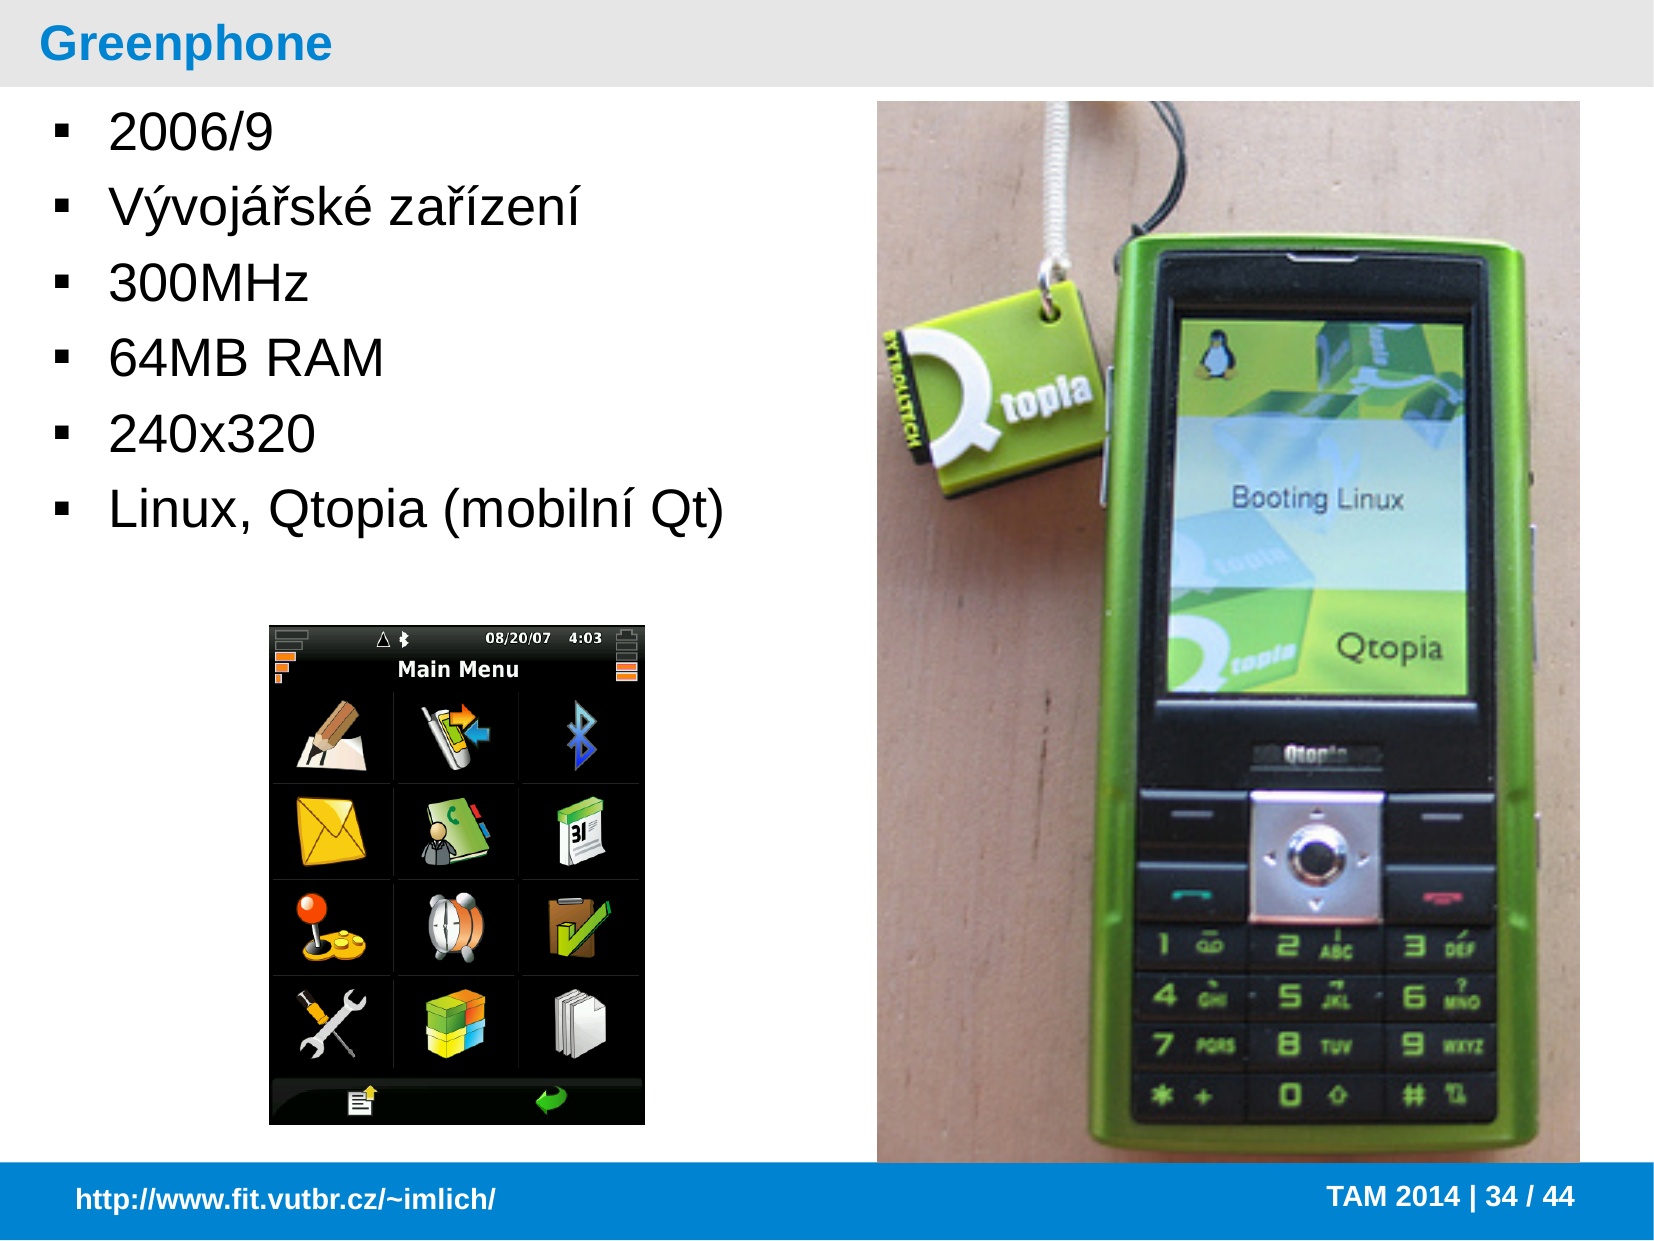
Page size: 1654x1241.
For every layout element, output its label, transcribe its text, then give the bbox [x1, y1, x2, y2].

picture [877, 101, 1580, 1163]
picture [269, 625, 645, 1126]
list 2006/9 Vývojářské zařízení 300MHz 64MB RAM 240x320 Linux, Qtopia (mobilní Qt) [37, 101, 807, 1126]
title Greenphone [39, 5, 1615, 81]
